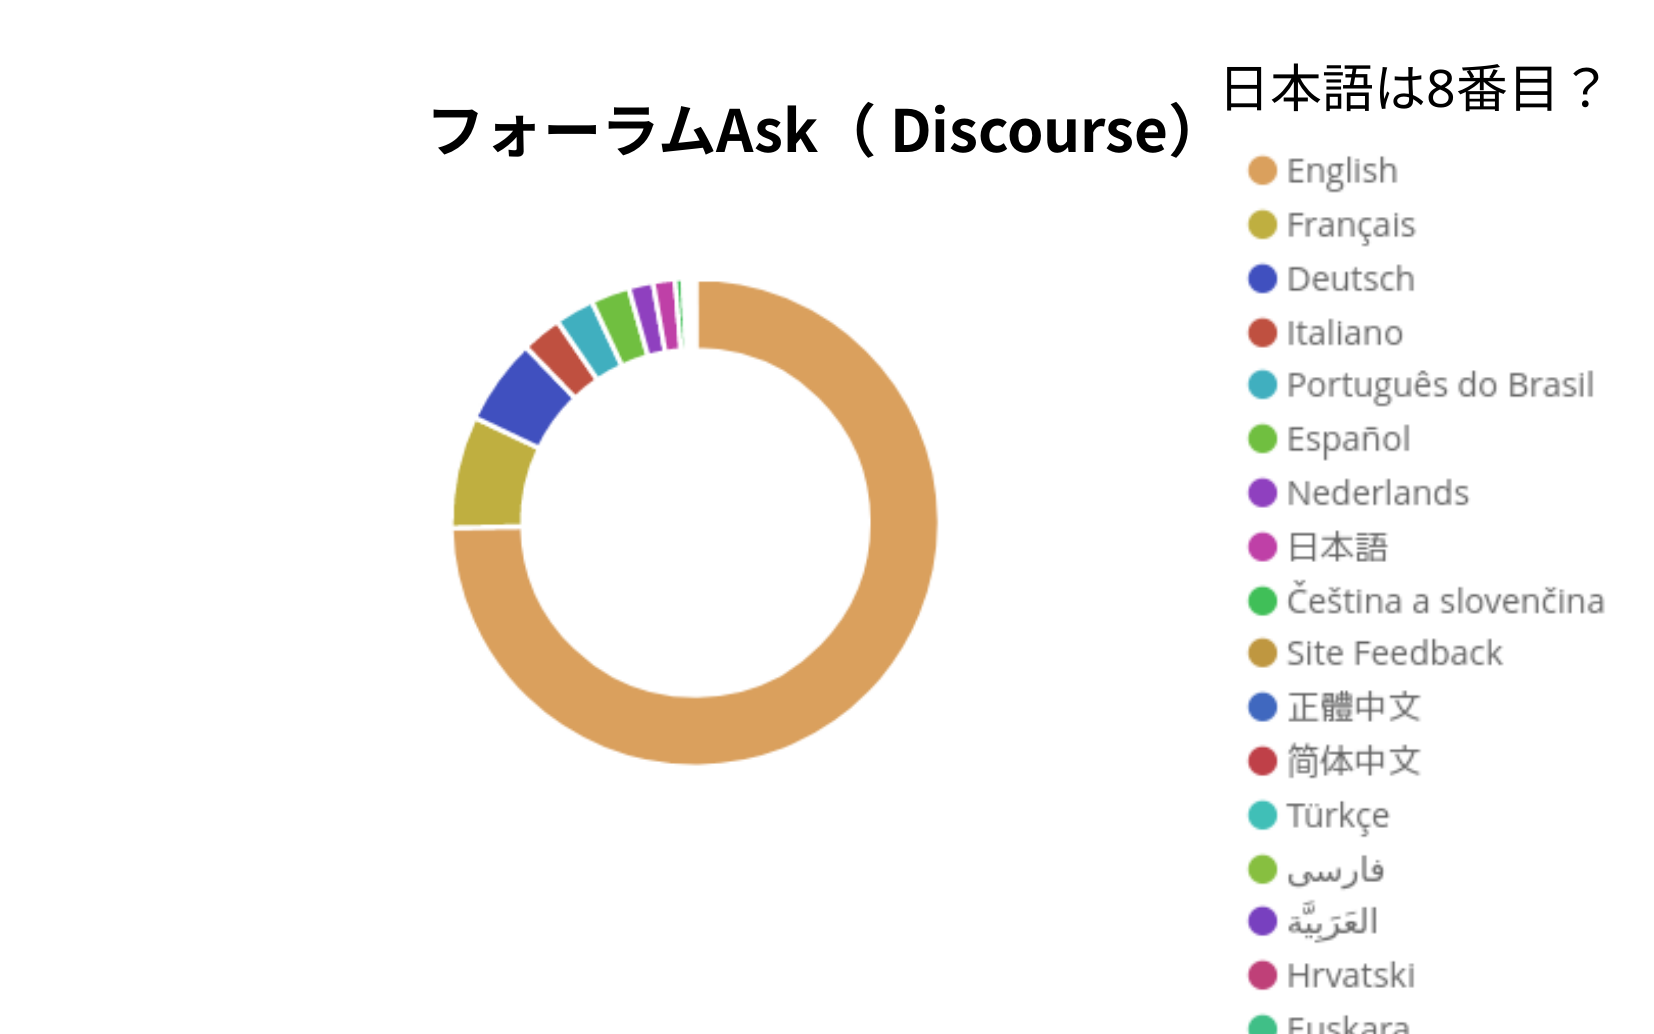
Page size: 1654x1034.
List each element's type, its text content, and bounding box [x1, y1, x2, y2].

list 日本語は8番目？ [1163, 47, 1654, 125]
picture [330, 223, 1063, 815]
picture [1240, 129, 1631, 1034]
title フォーラムAsk（ Discourse） [82, 41, 1571, 214]
